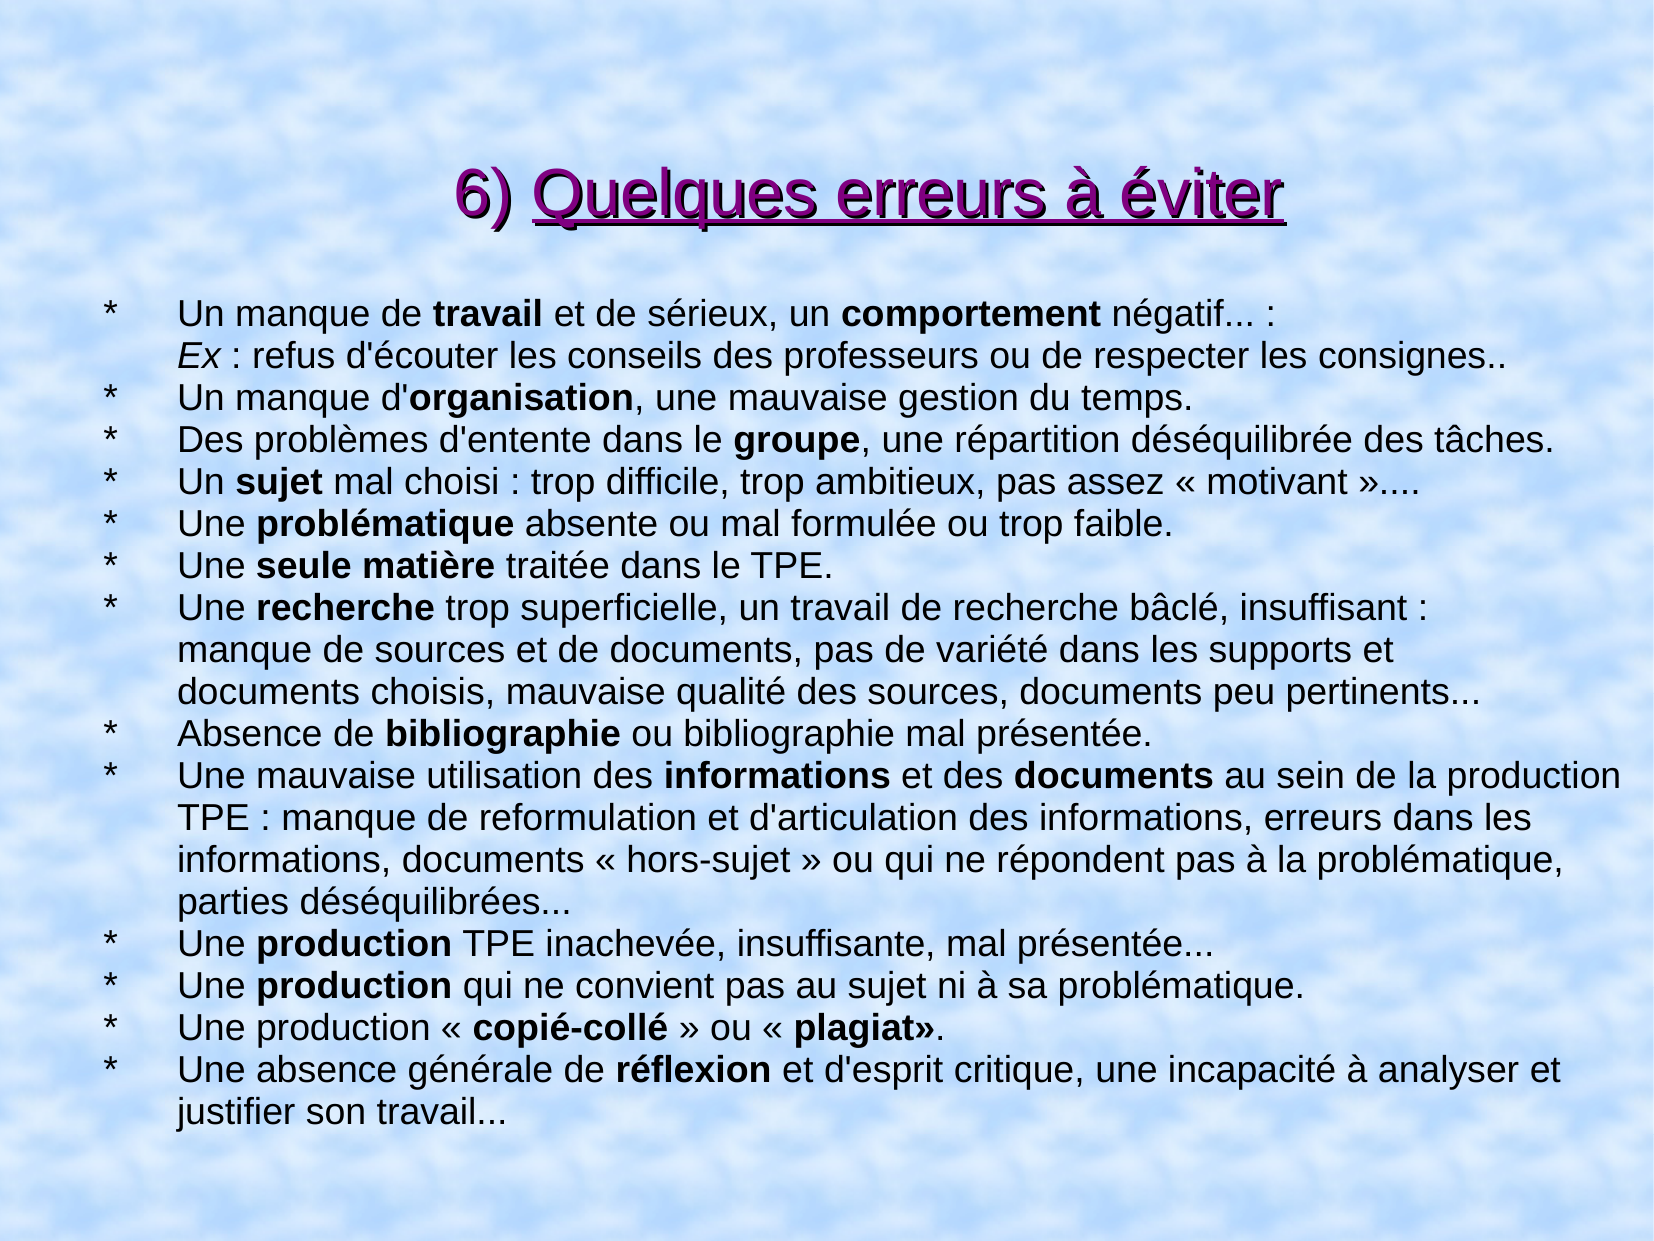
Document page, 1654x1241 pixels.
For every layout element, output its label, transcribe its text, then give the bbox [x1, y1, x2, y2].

picture [0, 0, 1654, 1241]
text_box 6) Quelques erreurs à éviter [439, 147, 1299, 238]
text_box * Un manque de travail et de sérieux, un comportement négatif... : Ex : refus d'écouter les conseils des professeurs ou de respecter les consignes.. * Un manque d'organisation, une mauvaise gestion du temps. * Des problèmes d'entente dans le groupe, une répartition déséquilibrée des tâches. * Un sujet mal choisi : trop difficile, trop ambitieux, pas assez « motivant ».... * Une problématique absente ou mal formulée ou trop faible. * Une seule matière traitée dans le TPE. * Une recherche trop superficielle, un travail de recherche bâclé, insuffisant : manque de sources et de documents, pas de variété dans les supports et documents choisis, mauvaise qualité des sources, documents peu pertinents... * Absence de bibliographie ou bibliographie mal présentée. * Une mauvaise utilisation des informations et des documents au sein de la production TPE : manque de reformulation et d'articulation des informations, erreurs dans les informations, documents « hors-sujet » ou qui ne répondent pas à la problématique, parties déséquilibrées... * Une production TPE inachevée, insuffisante, mal présentée... * Une production qui ne convient pas au sujet ni à sa problématique. * Une production « copié-collé » ou « plagiat». * Une absence générale de réflexion et d'esprit critique, une incapacité à analyser et justifier son travail... [88, 285, 1647, 1199]
